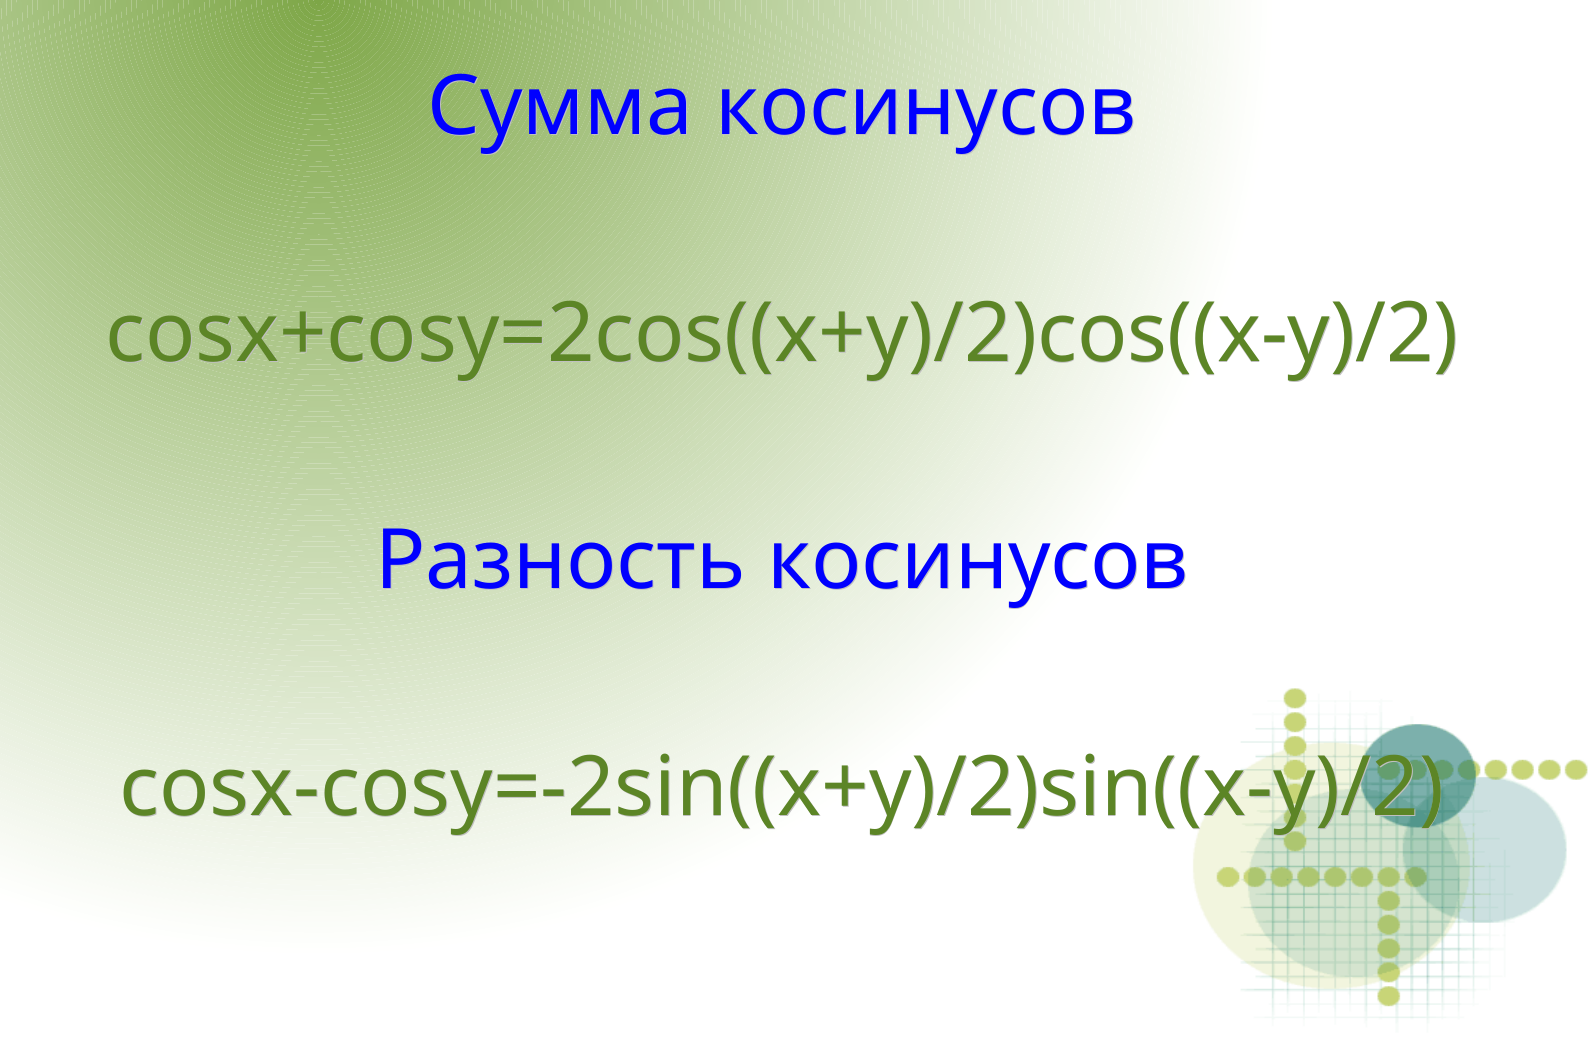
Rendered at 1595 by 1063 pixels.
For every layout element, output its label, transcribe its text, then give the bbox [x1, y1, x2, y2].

title Сумма косинусов cosx+cosy=2cos((x+y)/2)cos((x-y)/2) Разность косинусов cosx-cosy=-2sin((x+y)/2)sin((x-y)/2) [59, 91, 1506, 795]
picture [1180, 678, 1595, 1038]
picture [1290, 795, 1299, 808]
